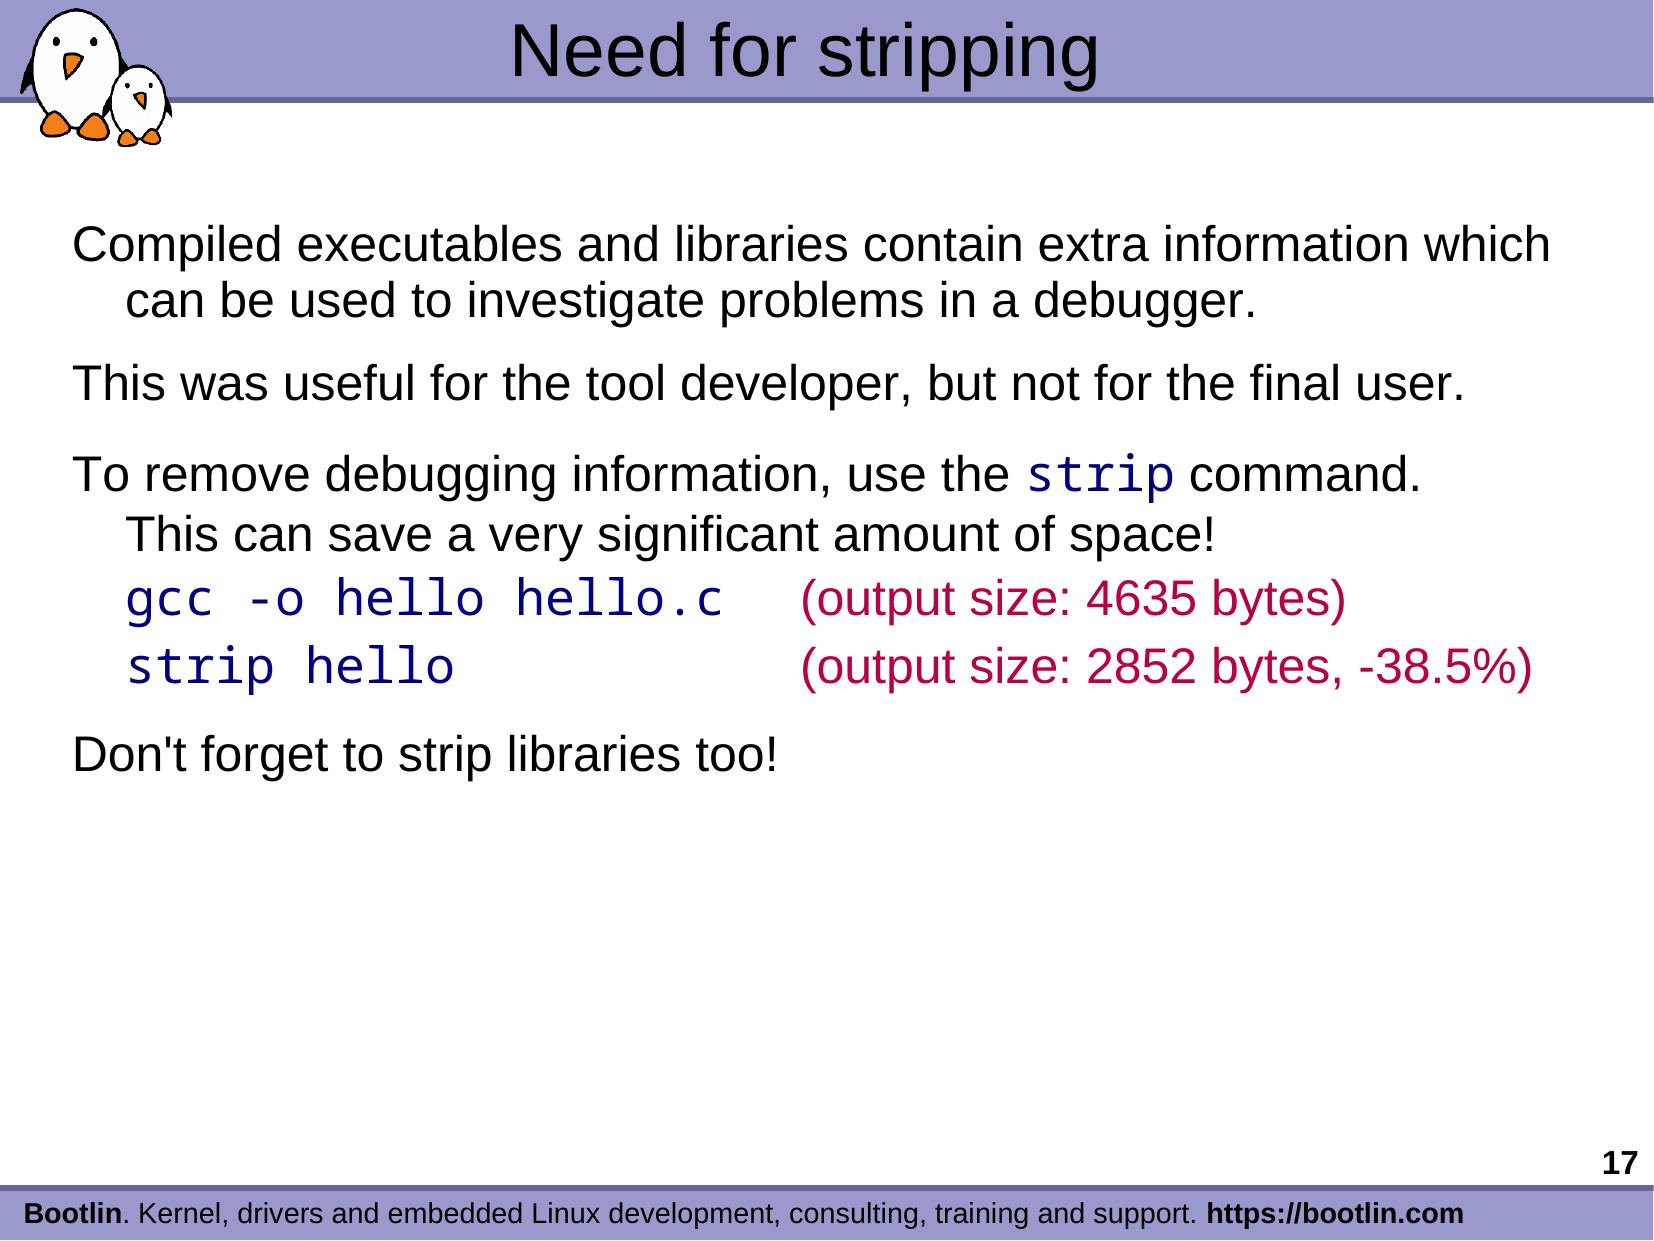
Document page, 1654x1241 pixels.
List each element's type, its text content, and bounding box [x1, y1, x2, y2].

title Need for stripping [60, 0, 1551, 100]
picture [20, 8, 172, 147]
list Compiled executables and libraries contain extra information which can be used to investigate problems in a debugger. This was useful for the tool developer, but not for the final user. To remove debugging information, use the strip command. This can save a very significant amount of space! gcc -o hello hello.c (output size: 4635 bytes) strip hello (output size: 2852 bytes, -38.5%) Don't forget to strip libraries too! [54, 216, 1576, 1066]
